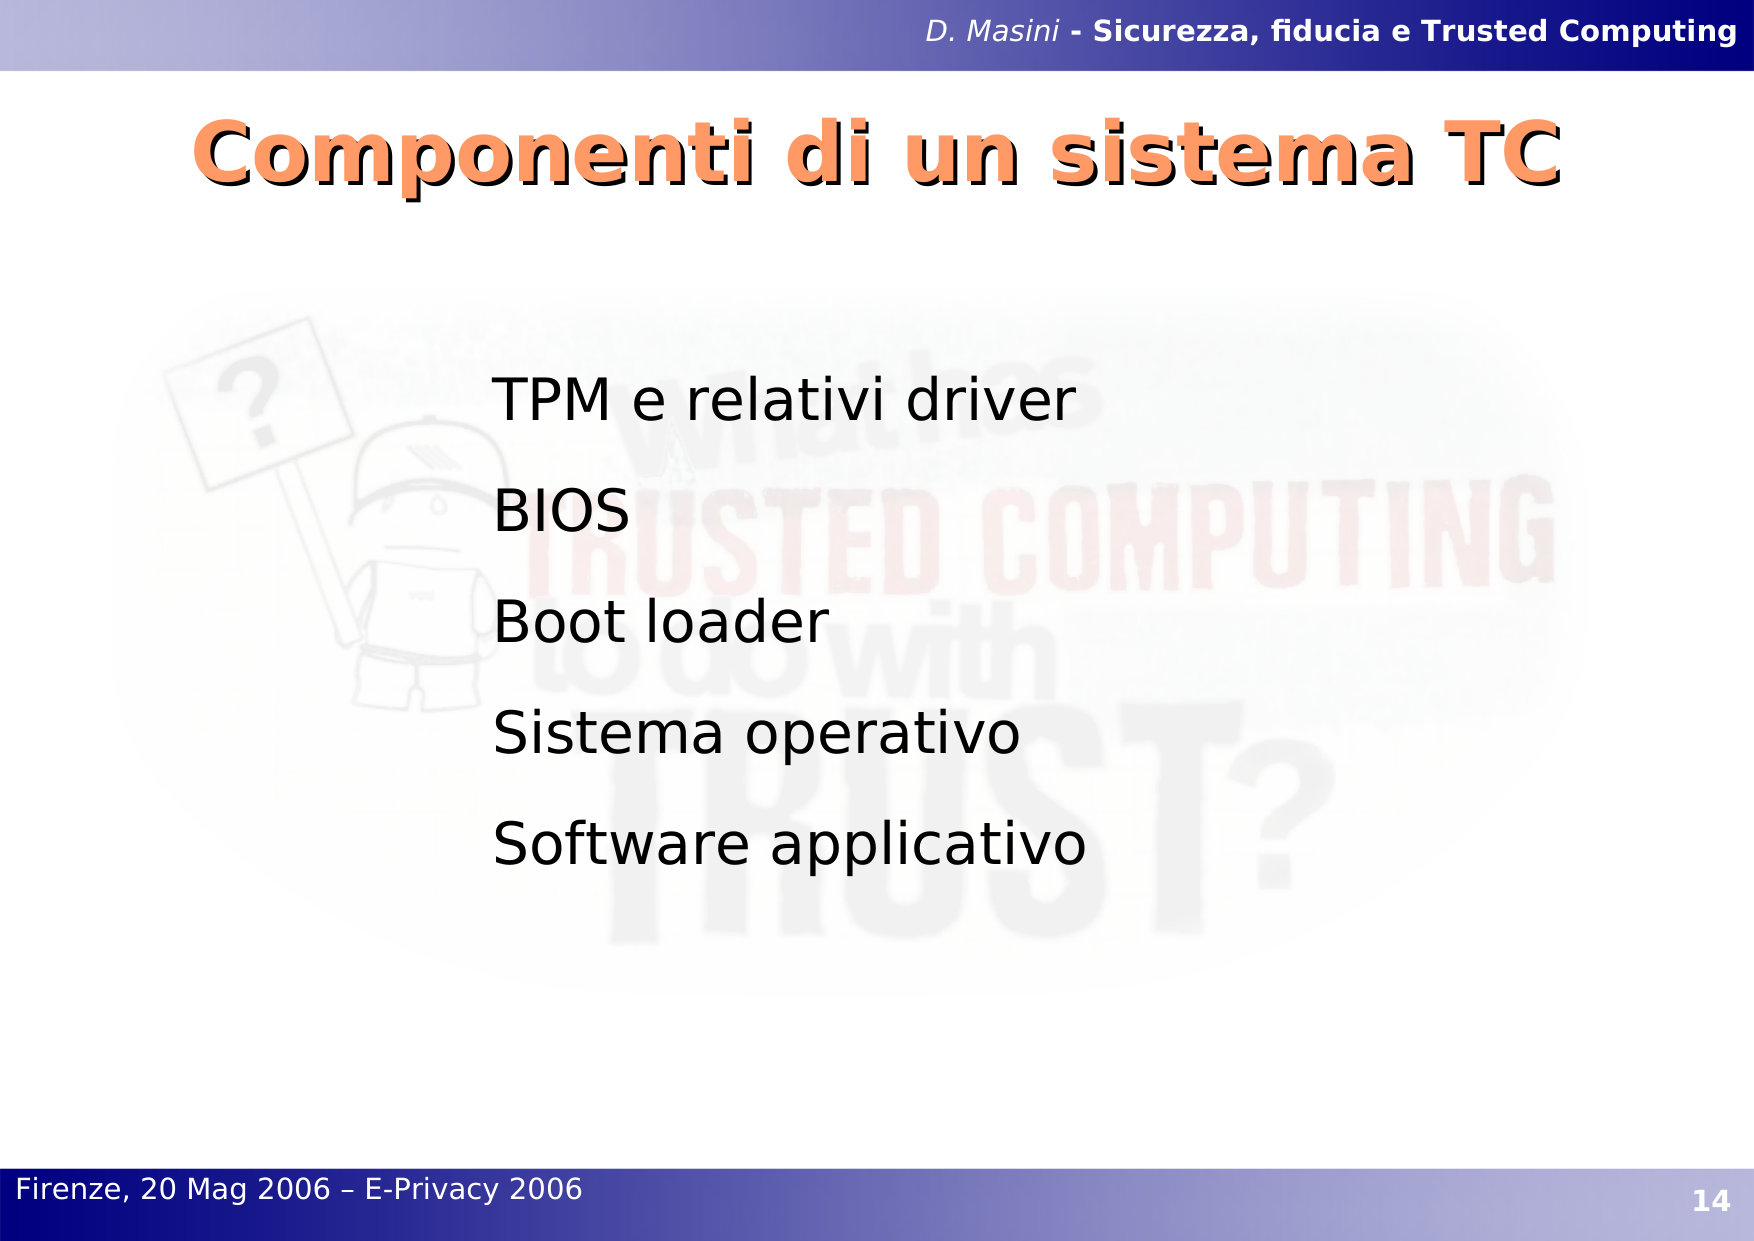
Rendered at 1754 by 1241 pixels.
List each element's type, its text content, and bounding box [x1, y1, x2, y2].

title Componenti di un sistema TC [87, 49, 1667, 257]
text_box D. Masini - Sicurezza, fiducia e Trusted Computing [602, 7, 1754, 63]
list TPM e relativi driver BIOS Boot loader Sistema operativo Software applicativo [492, 368, 1262, 1108]
text_box Firenze, 20 Mag 2006 – E-Privacy 2006 [0, 1175, 1314, 1234]
text_box <number> [1641, 1185, 1732, 1223]
picture [0, 0, 1754, 1241]
